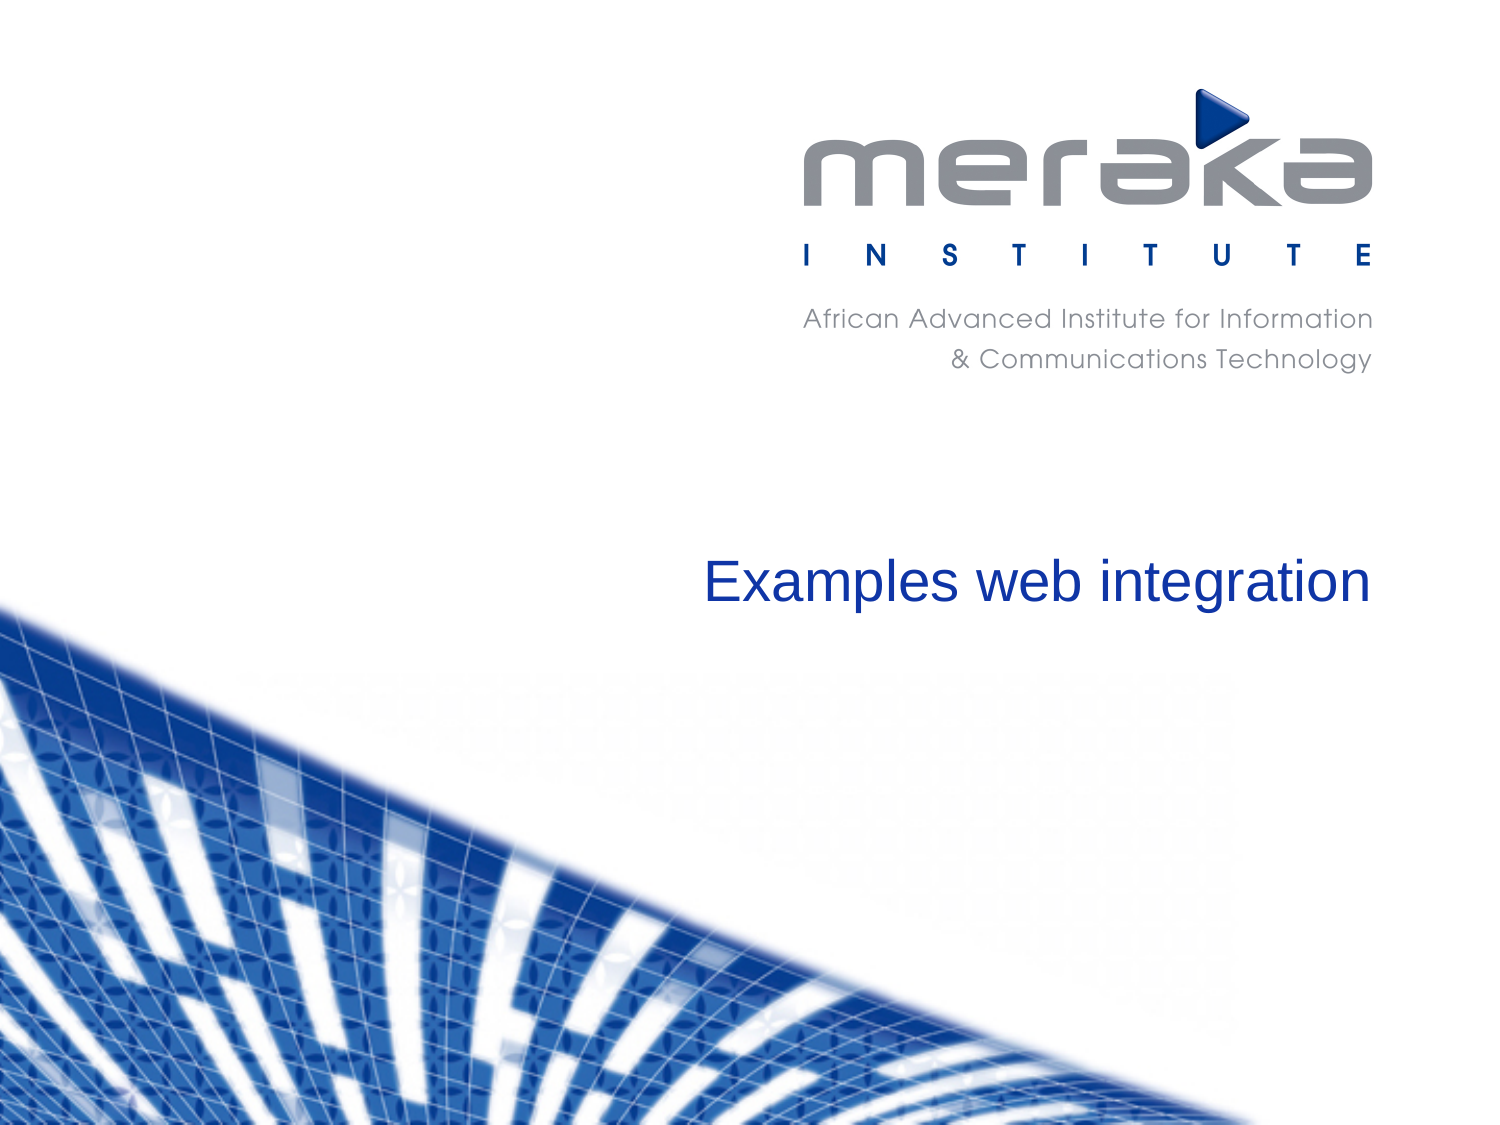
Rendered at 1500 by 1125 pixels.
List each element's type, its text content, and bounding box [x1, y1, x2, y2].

title Examples web integration [112, 487, 1388, 676]
picture [0, 583, 1306, 1125]
picture [800, 87, 1375, 376]
